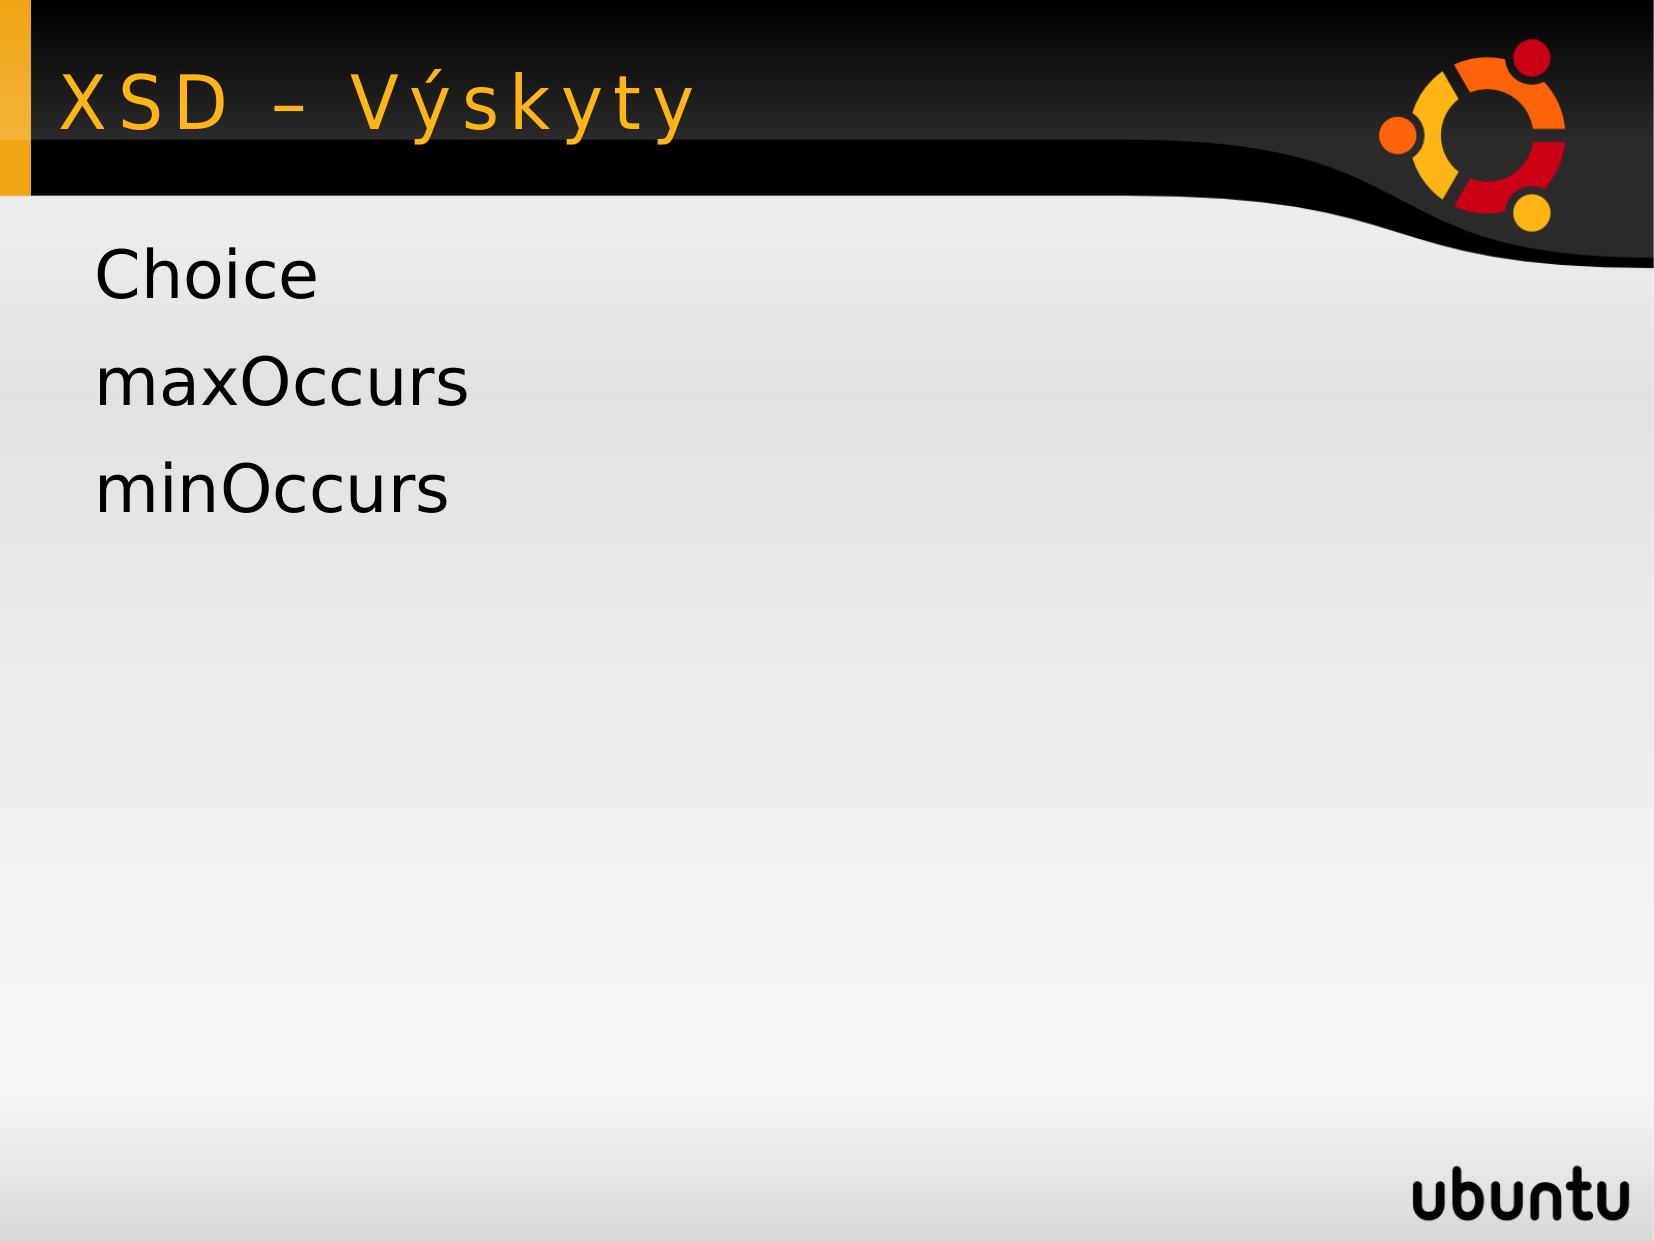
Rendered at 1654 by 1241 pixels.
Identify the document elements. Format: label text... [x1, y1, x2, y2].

picture [0, 0, 1654, 1241]
list Choice maxOccurs minOccurs [76, 236, 1565, 1055]
title XSD – Výskyty [59, 29, 1270, 178]
